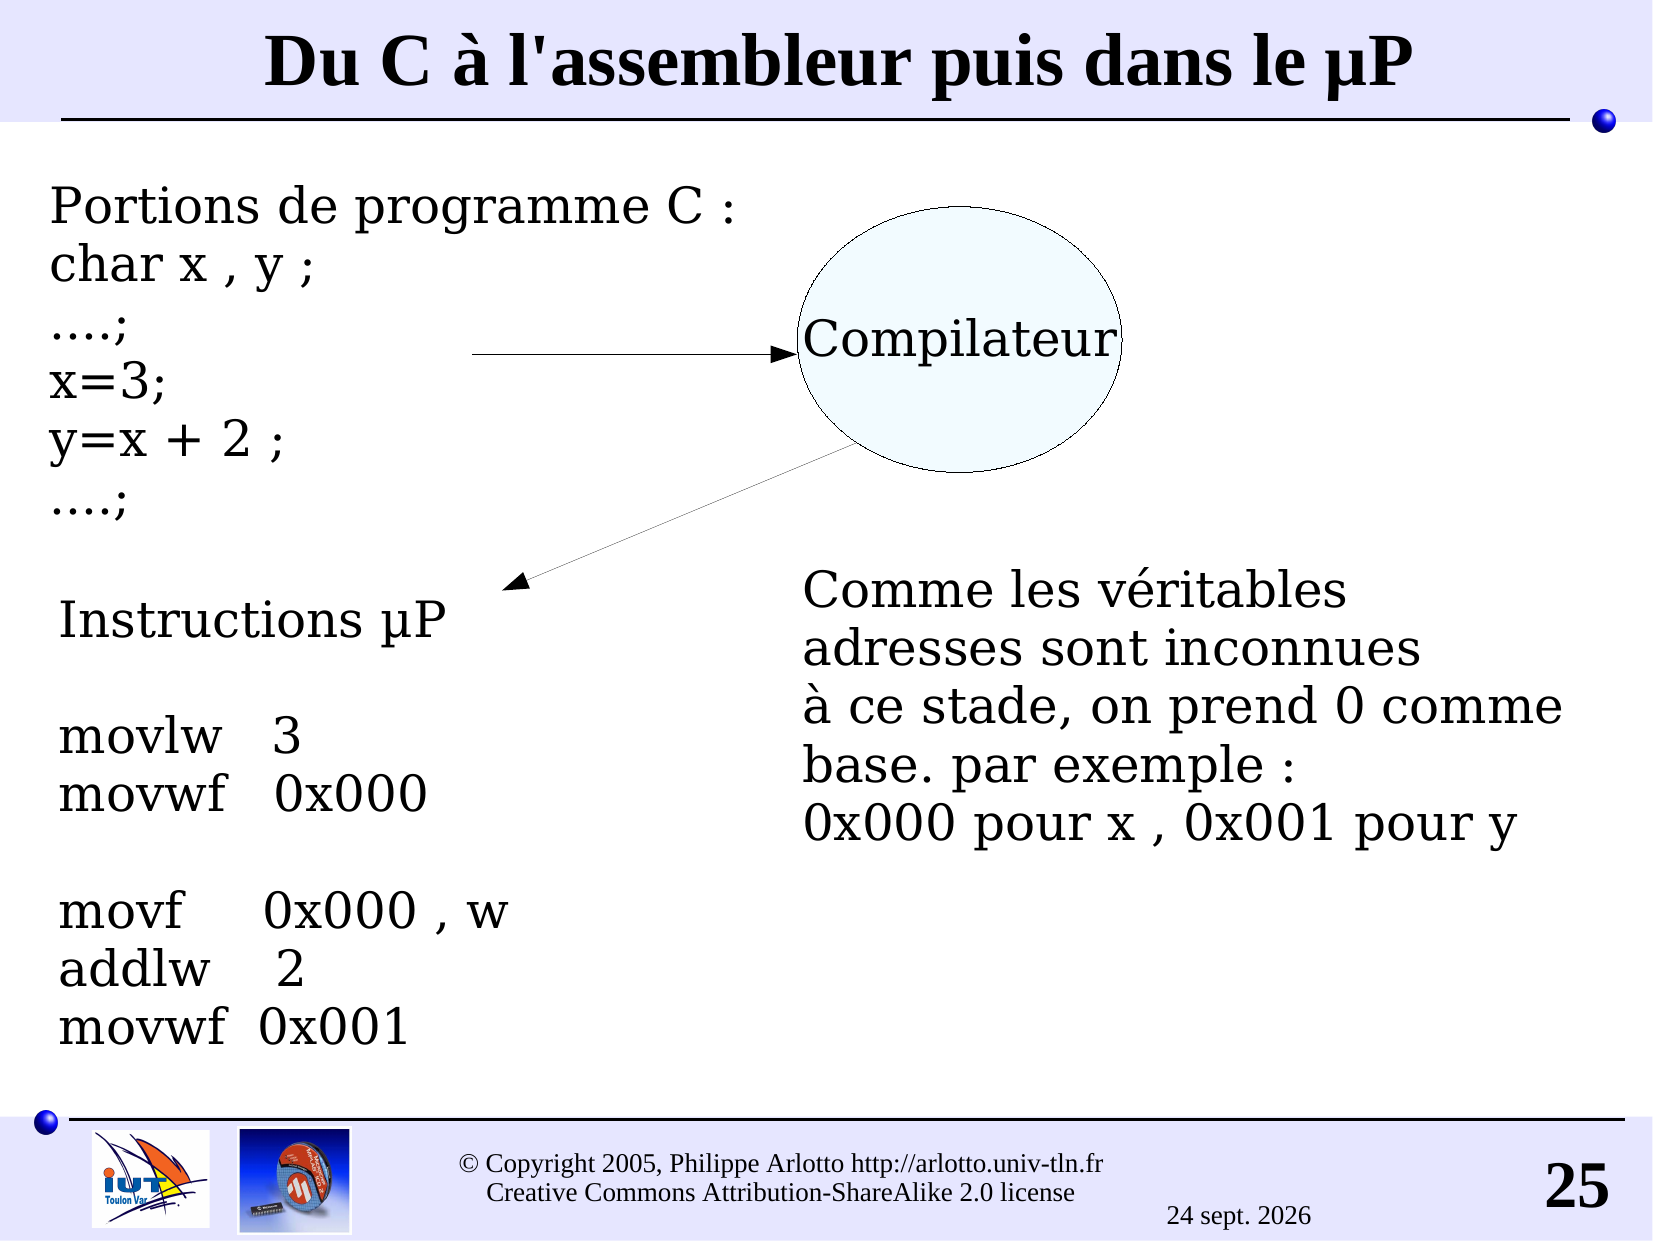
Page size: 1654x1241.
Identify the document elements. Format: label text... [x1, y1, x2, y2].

picture [237, 1126, 352, 1235]
text_box Portions de programme C : char x , y ; ....; x=3; y=x + 2 ; ....; [49, 177, 739, 527]
text_box Comme les véritables adresses sont inconnues à ce stade, on prend 0 comme base. par exemple : 0x000 pour x , 0x001 pour y [802, 561, 1565, 853]
text_box Compilateur [797, 206, 1123, 473]
title Du C à l'assembleur puis dans le µP [95, 14, 1585, 107]
text_box Instructions µP movlw 3 movwf 0x000 movf 0x000 , w addlw 2 movwf 0x001 [59, 590, 510, 1057]
text_box Portions de programme C : char x , y ; ....; x=3; y=x + 2 ; ....; [658, 493, 739, 527]
